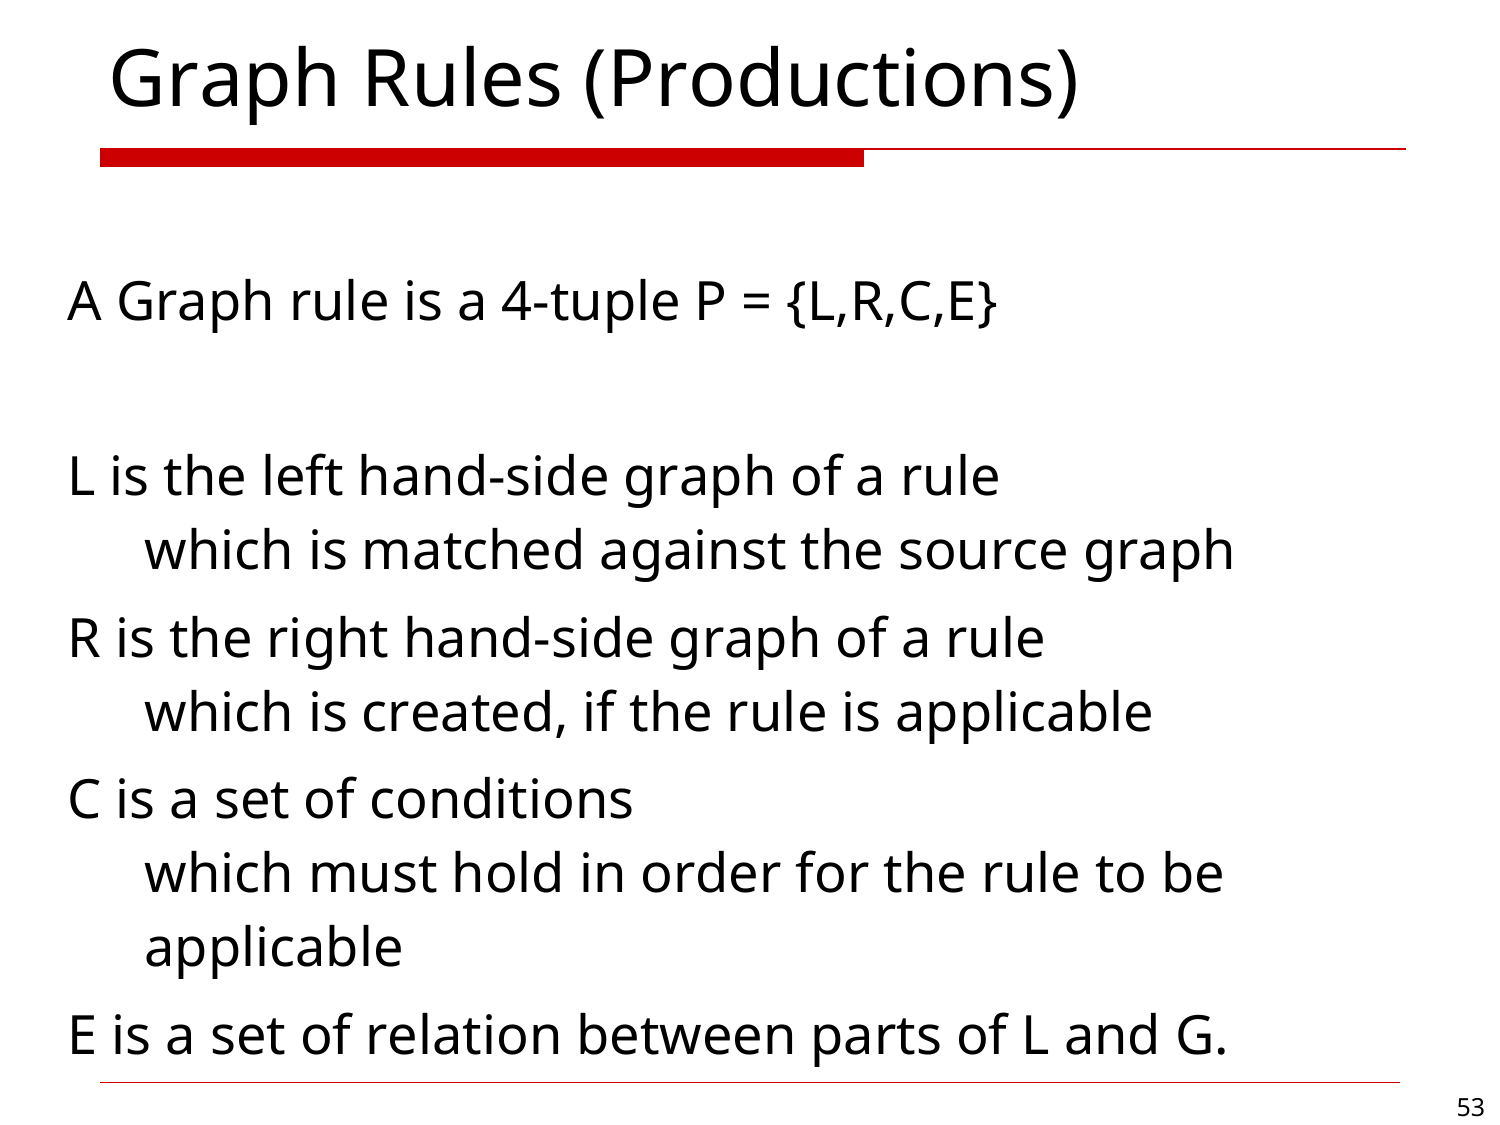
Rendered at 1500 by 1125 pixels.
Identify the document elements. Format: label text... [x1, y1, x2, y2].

title Graph Rules (Productions) [94, 26, 1407, 138]
list A Graph rule is a 4-tuple P = {L,R,C,E} L is the left hand-side graph of a rule which is matched against the source graph R is the right hand-side graph of a rule which is created, if the rule is applicable C is a set of conditions which must hold in order for the rule to be applicable E is a set of relation between parts of L and G. [52, 255, 1457, 997]
